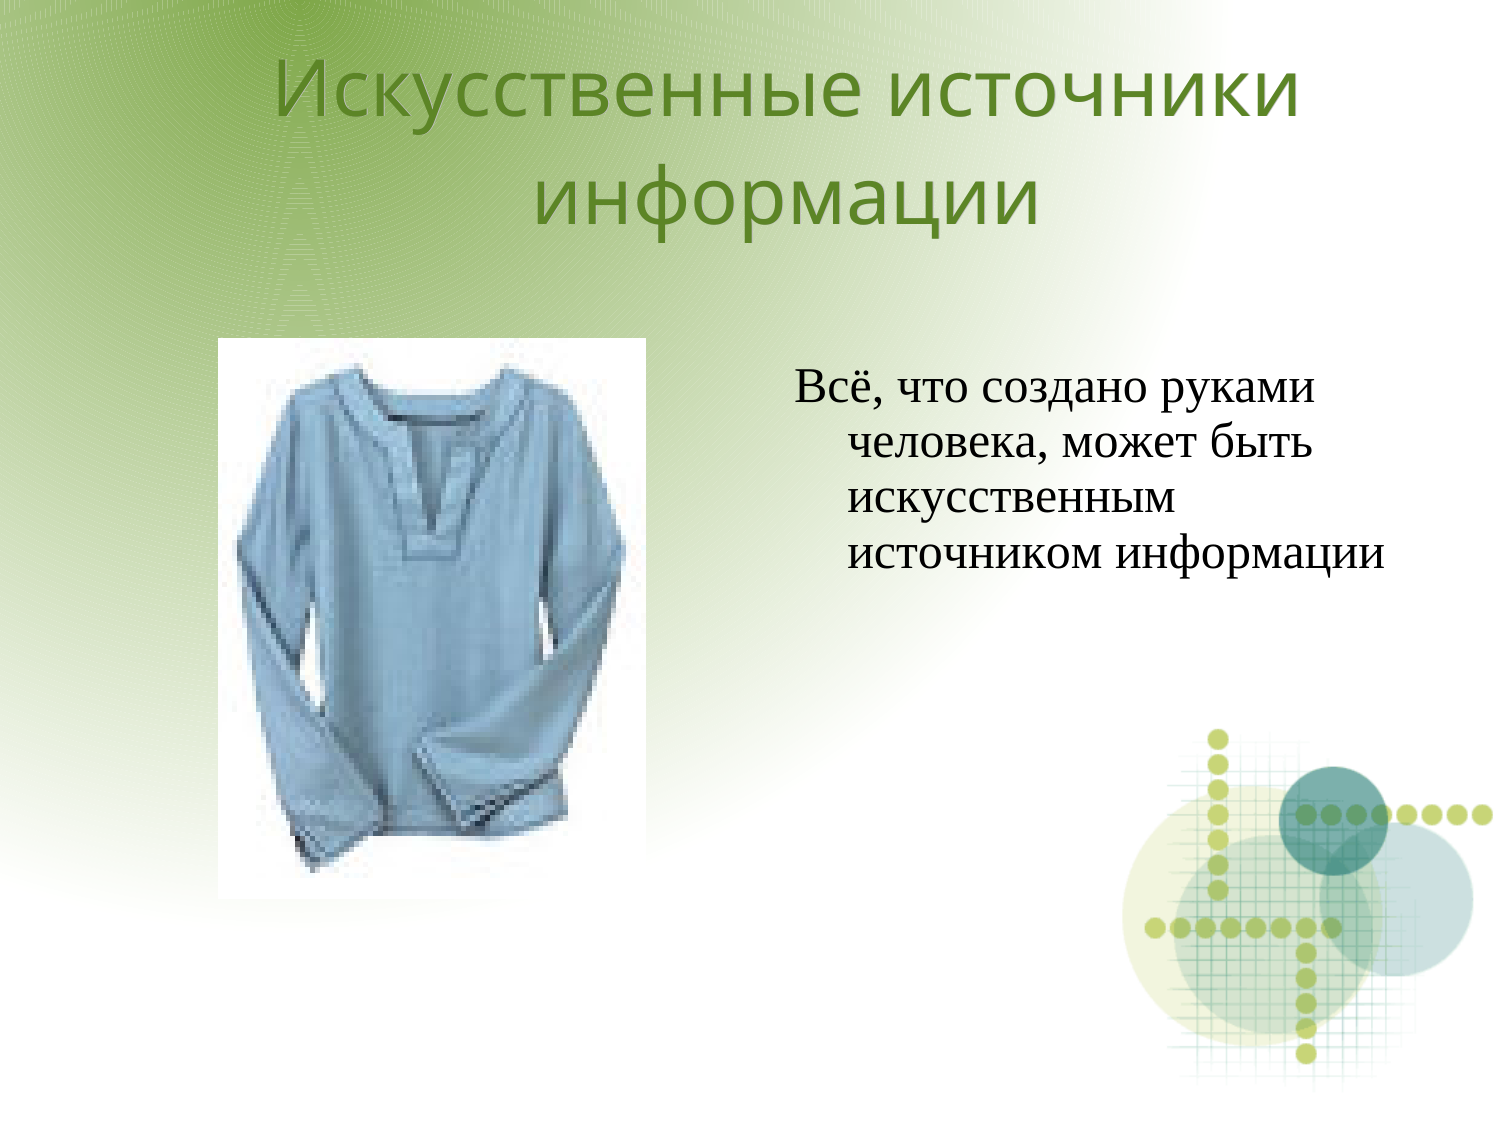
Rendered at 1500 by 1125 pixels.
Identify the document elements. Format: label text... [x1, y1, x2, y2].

list Всё, что создано руками человека, может быть искусственным источником информации [761, 350, 1425, 1088]
title Искусственные источники информации [150, 36, 1426, 243]
text_box [218, 338, 646, 899]
picture [1110, 718, 1500, 1098]
